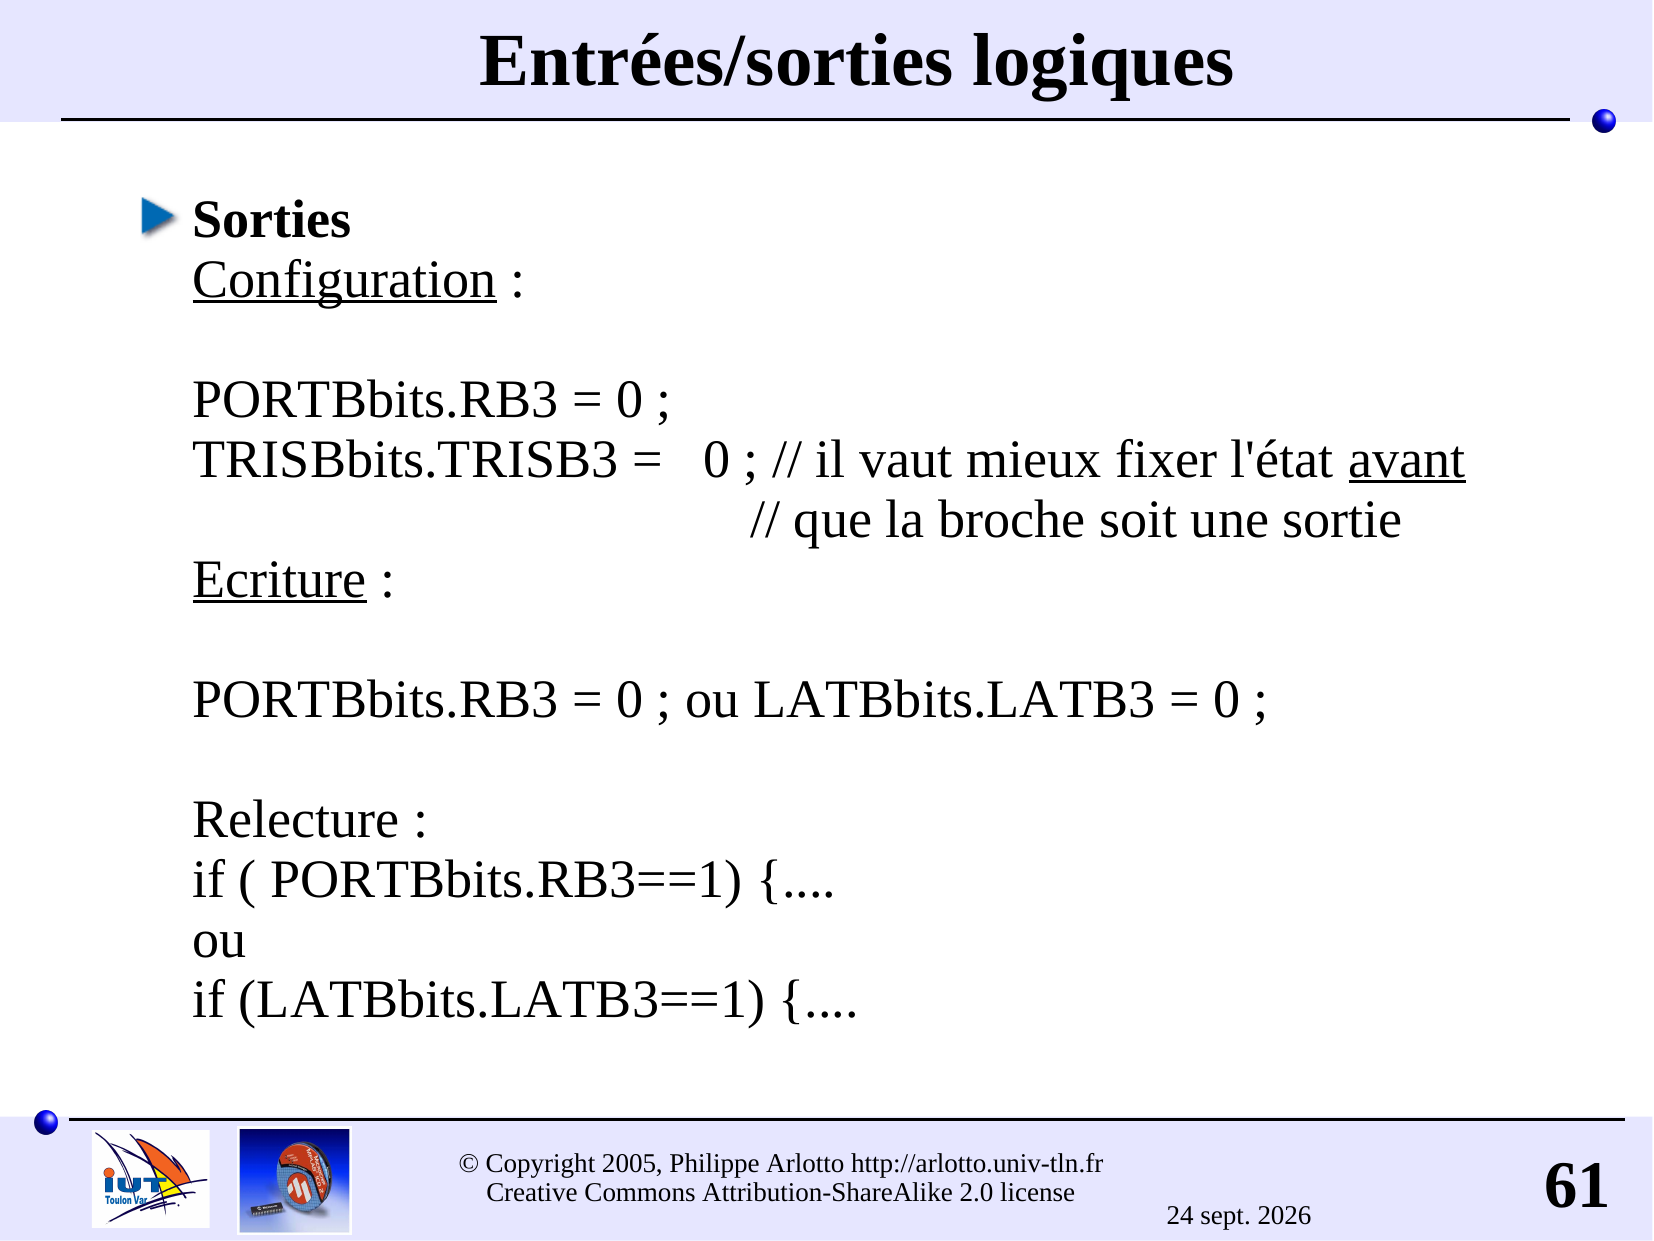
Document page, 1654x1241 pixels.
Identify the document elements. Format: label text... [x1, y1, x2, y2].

title Entrées/sorties logiques [95, 11, 1585, 110]
list Sorties Configuration : PORTBbits.RB3 = 0 ; TRISBbits.TRISB3 = 0 ; // il vaut mieux fixer l'état avant // que la broche soit une sortie Ecriture : PORTBbits.RB3 = 0 ; ou LATBbits.LATB3 = 0 ; Relecture : if ( PORTBbits.RB3==1) {.... ou if (LATBbits.LATB3==1) {.... [121, 188, 1534, 1112]
picture [237, 1126, 352, 1235]
